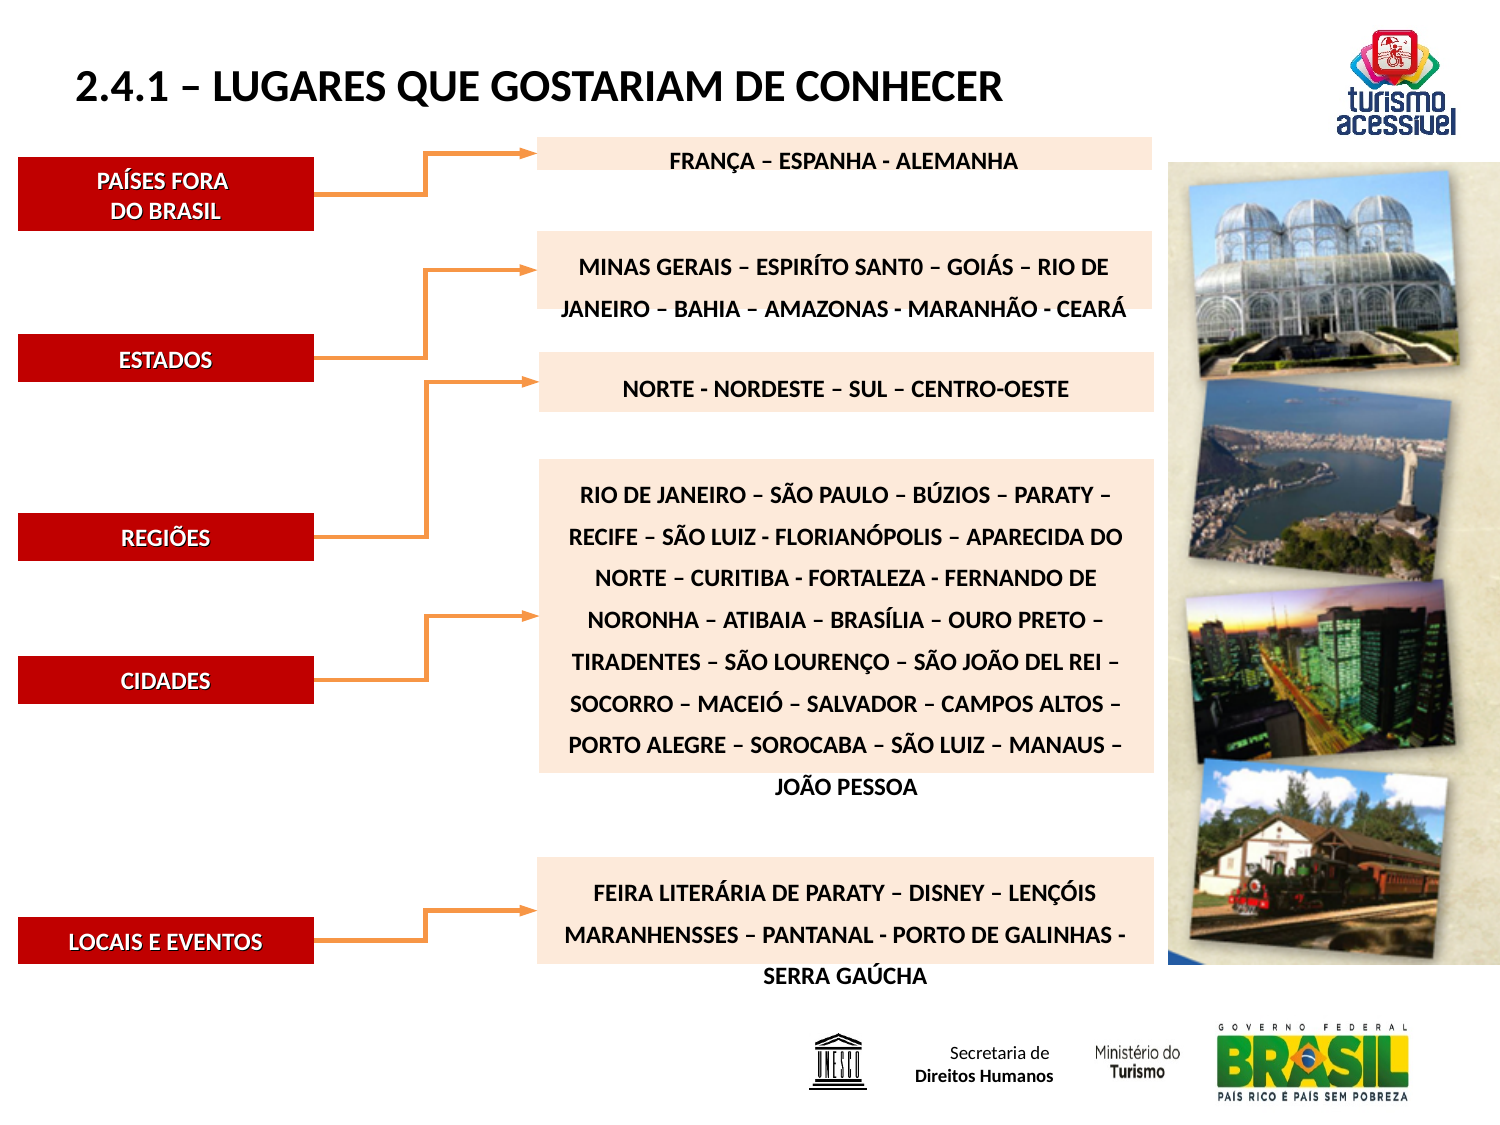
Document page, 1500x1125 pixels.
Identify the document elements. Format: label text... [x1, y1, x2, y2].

text_box ESTADOS [18, 334, 314, 382]
text_box MINAS GERAIS – ESPIRÍTO SANT0 – GOIÁS – RIO DE JANEIRO – BAHIA – AMAZONAS - MARANHÃO - CEARÁ [537, 231, 1152, 309]
text_box PAÍSES FORA DO BRASIL [18, 157, 314, 231]
text_box NORTE - NORDESTE – SUL – CENTRO-OESTE [539, 352, 1154, 412]
text_box 2.4.1 – Lugares que gostariam de conhecer [60, 48, 1123, 118]
text_box REGIÕES [18, 513, 314, 561]
text_box LOCAIS E EVENTOS [18, 917, 314, 964]
text_box FEIRA LITERÁRIA DE PARATY – DISNEY – LENÇÓIS MARANHENSSES – PANTANAL - PORTO DE GALINHAS - SERRA GAÚCHA [537, 857, 1154, 964]
picture [1168, 162, 1500, 965]
text_box CIDADES [18, 656, 314, 704]
text_box FRANÇA – ESPANHA - ALEMANHA [537, 137, 1152, 170]
text_box RIO DE JANEIRO – SÃO PAULO – BÚZIOS – PARATY – RECIFE – SÃO LUIZ - FLORIANÓPOLIS – APARECIDA DO NORTE – CURITIBA - FORTALEZA - FERNANDO DE NORONHA – ATIBAIA – BRASÍLIA – OURO PRETO – TIRADENTES – SÃO LOURENÇO – SÃO JOÃO DEL REI – SOCORRO – MACEIÓ – SALVADOR – CAMPOS ALTOS – PORTO ALEGRE – SOROCABA – SÃO LUIZ – MANAUS – JOÃO PESSOA [539, 459, 1154, 773]
